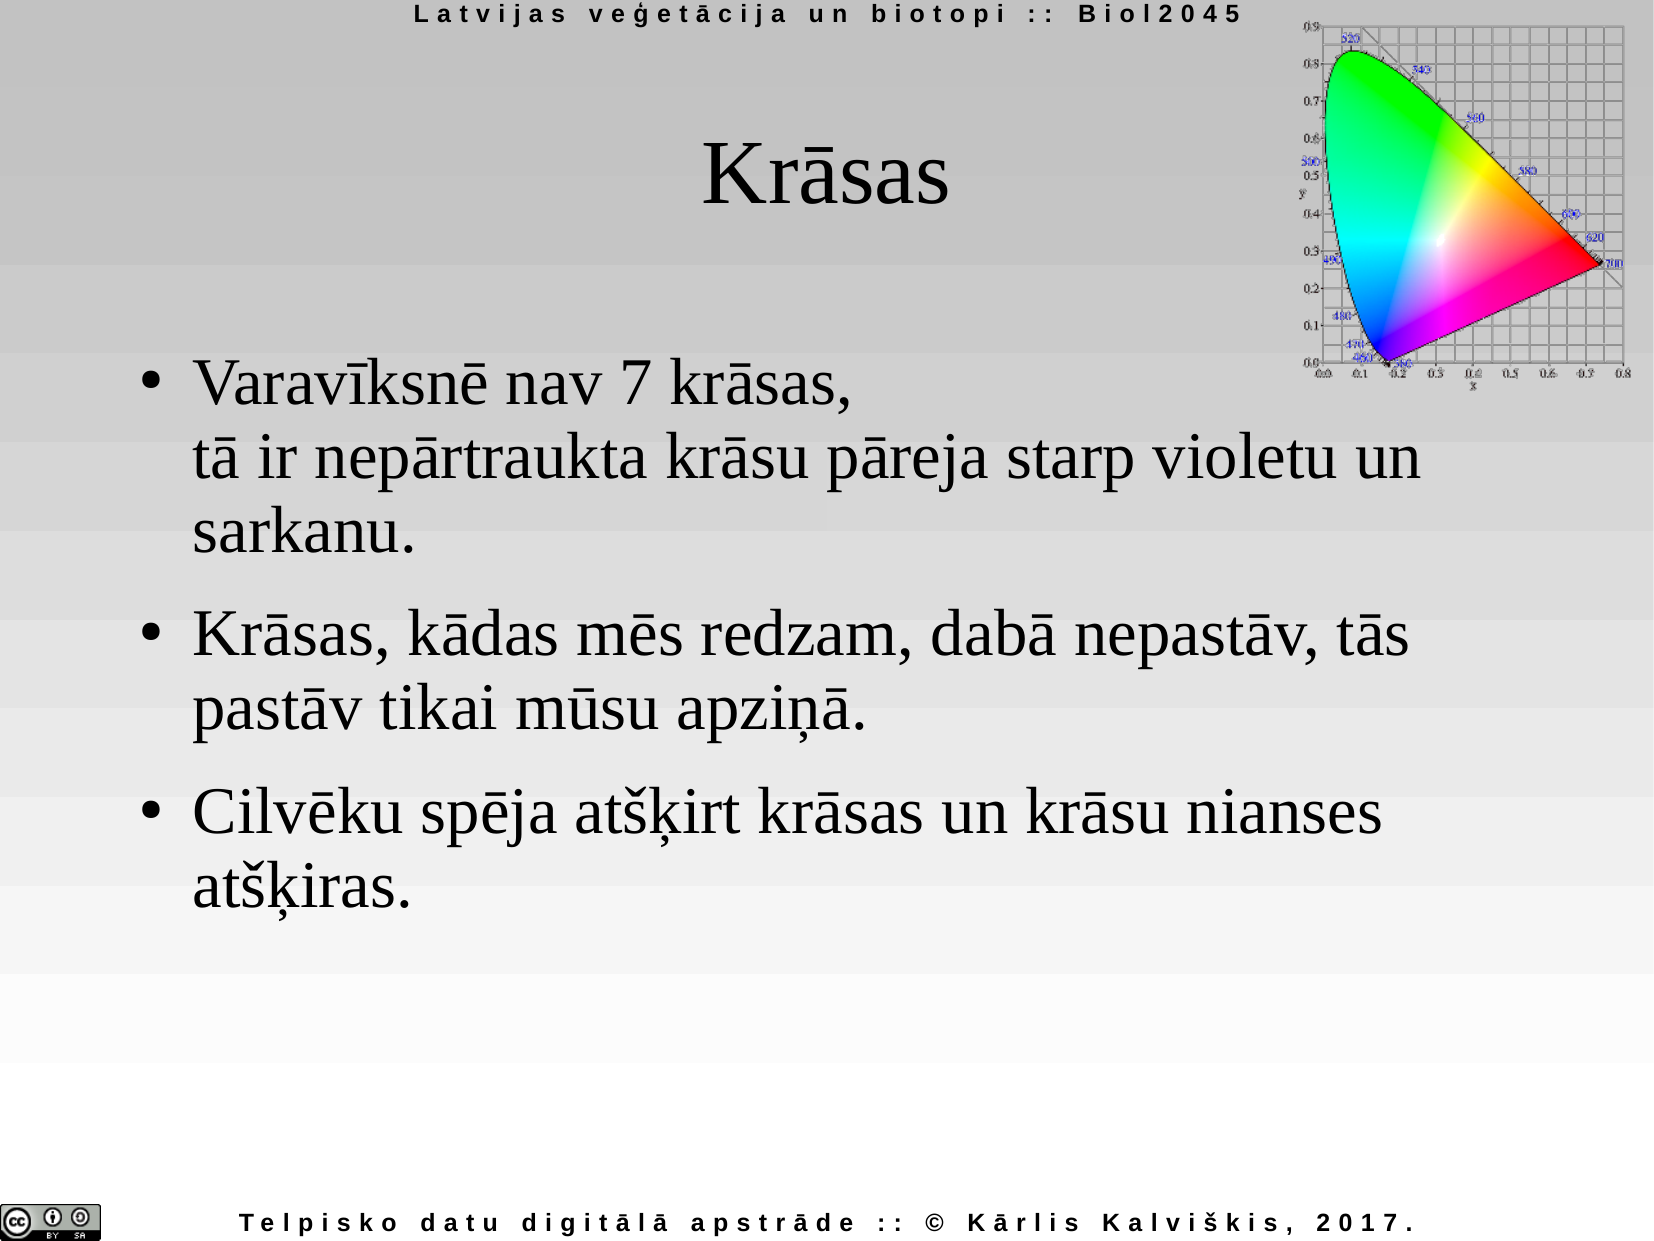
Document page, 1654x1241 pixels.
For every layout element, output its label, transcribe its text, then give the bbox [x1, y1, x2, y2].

list Varavīksnē nav 7 krāsas, tā ir nepārtraukta krāsu pāreja starp violetu un sarkanu. Krāsas, kādas mēs redzam, dabā nepastāv, tās pastāv tikai mūsu apziņā. Cilvēku spēja atšķirt krāsas un krāsu nianses atšķiras. [121, 344, 1534, 1127]
title Krāsas [29, 49, 1289, 296]
picture [0, 0, 1654, 1241]
